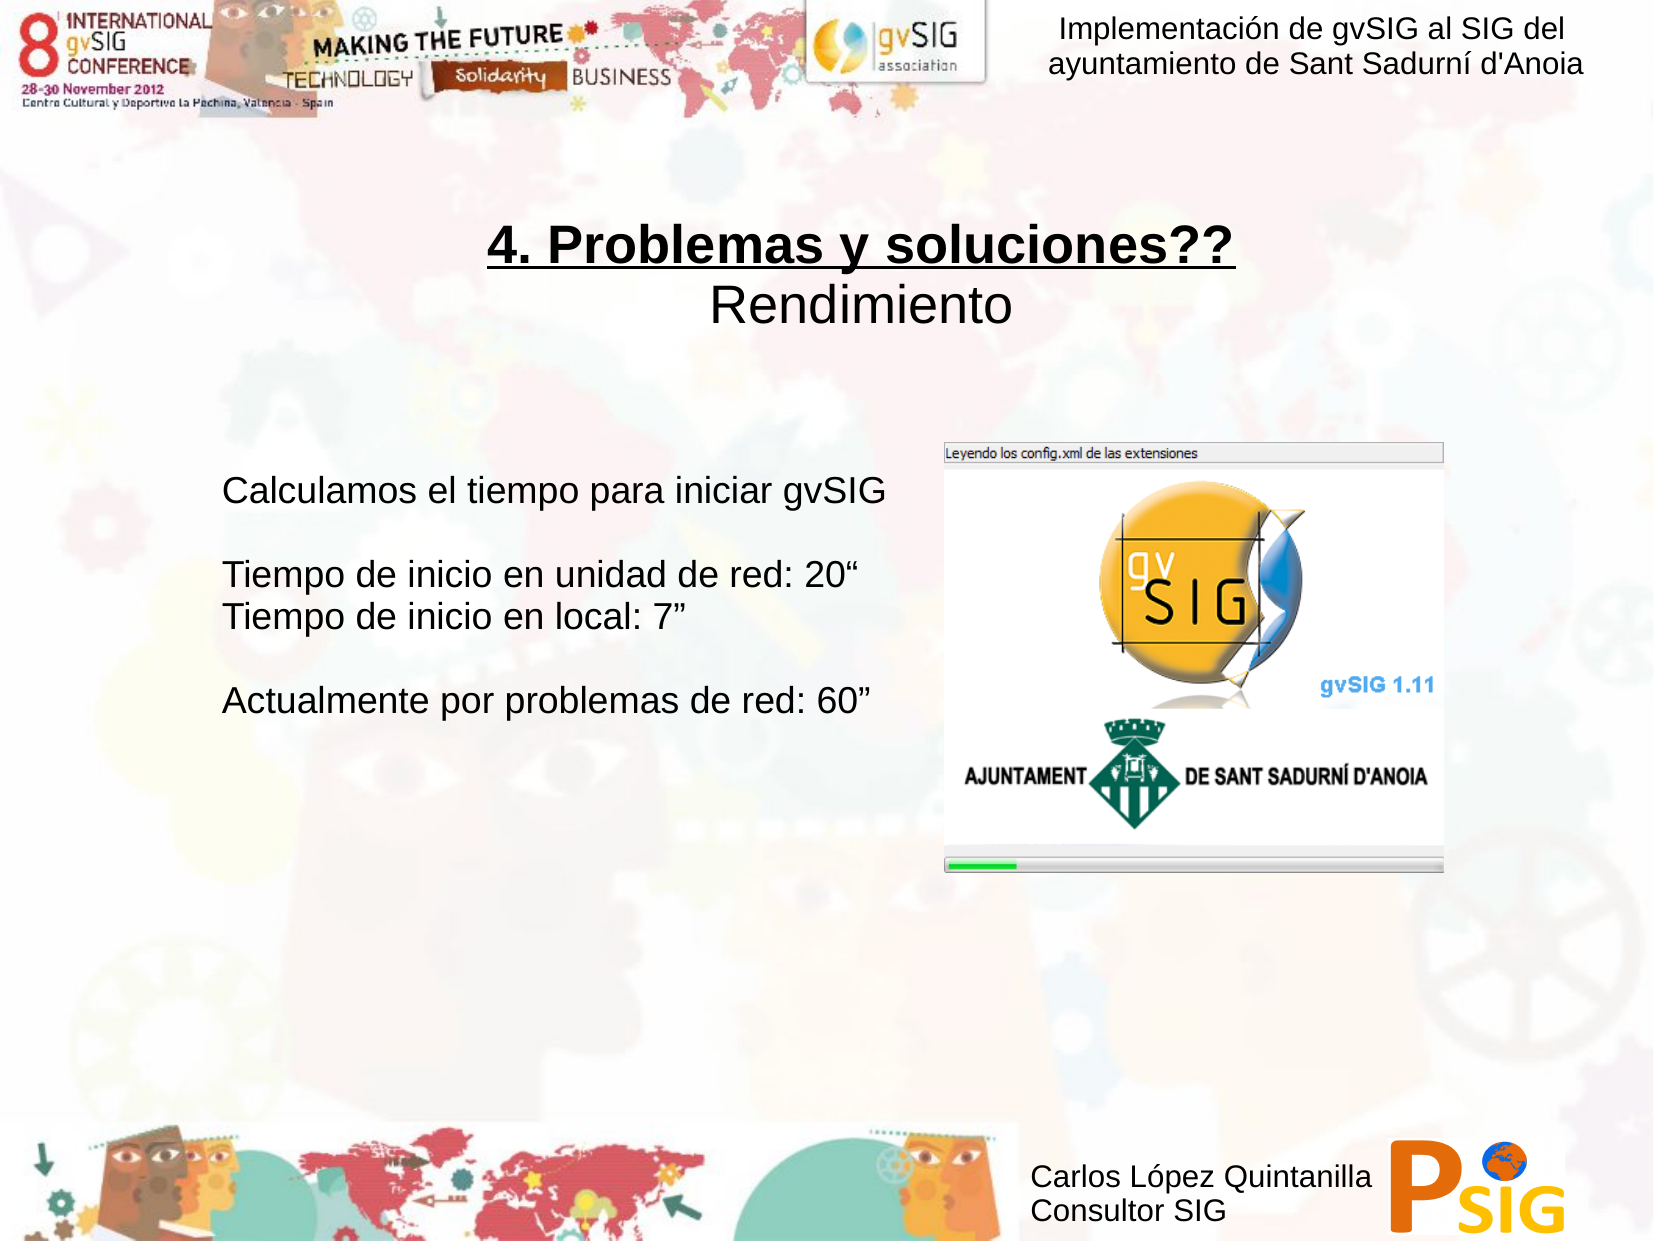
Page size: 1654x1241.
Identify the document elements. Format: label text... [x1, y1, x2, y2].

picture [0, 0, 1654, 1241]
text_box Calculamos el tiempo para iniciar gvSIG Tiempo de inicio en unidad de red: 20“ Tiempo de inicio en local: 7” Actualmente por problemas de red: 60” [207, 462, 903, 730]
text_box 4. Problemas y soluciones?? Rendimiento [472, 206, 1251, 345]
